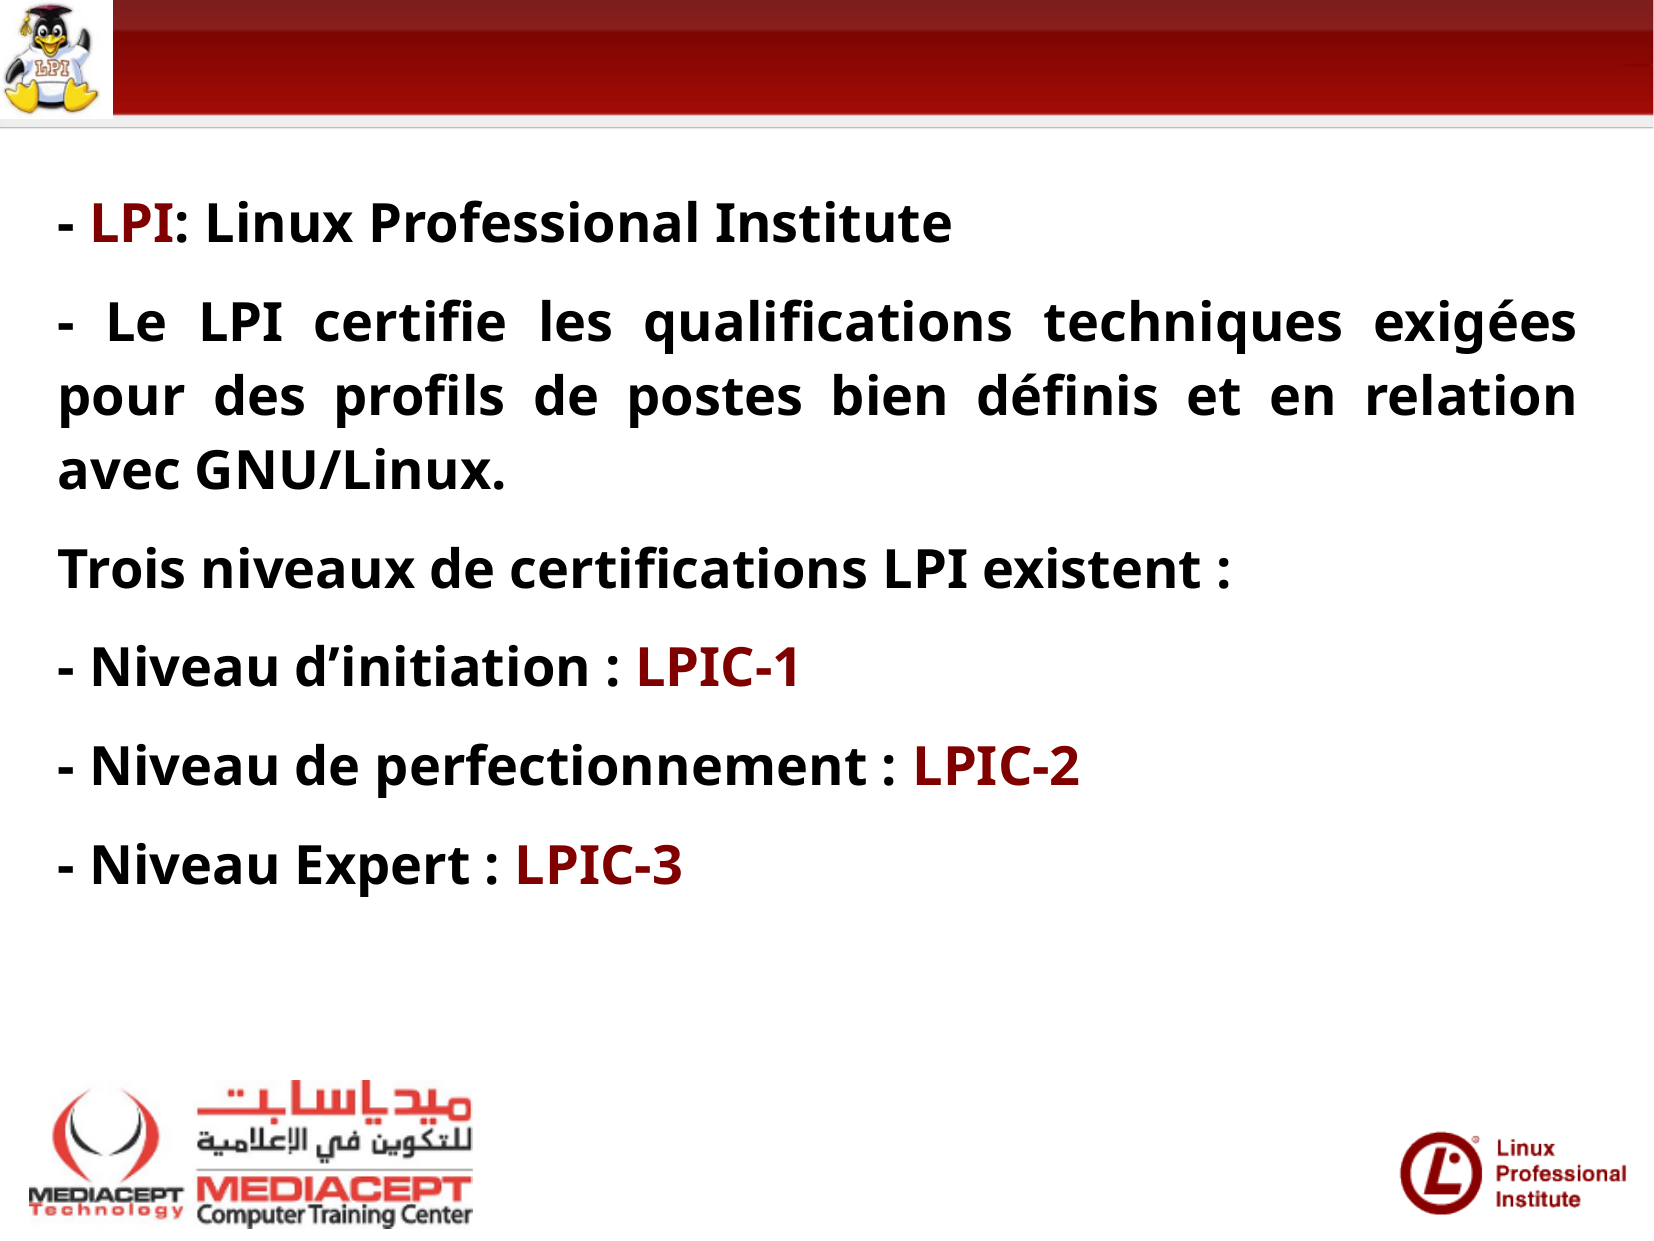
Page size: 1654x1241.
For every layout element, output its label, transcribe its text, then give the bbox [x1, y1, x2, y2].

picture [29, 1080, 473, 1229]
picture [0, 0, 1654, 130]
text_box - LPI: Linux Professional Institute - Le LPI certifie les qualifications techniques exigées pour des profils de postes bien définis et en relation avec GNU/Linux. Trois niveaux de certifications LPI existent : - Niveau d’initiation : LPIC-1 - Niveau de perfectionnement : LPIC-2 - Niveau Expert : LPIC-3 [42, 177, 1595, 839]
picture [1398, 1125, 1642, 1223]
